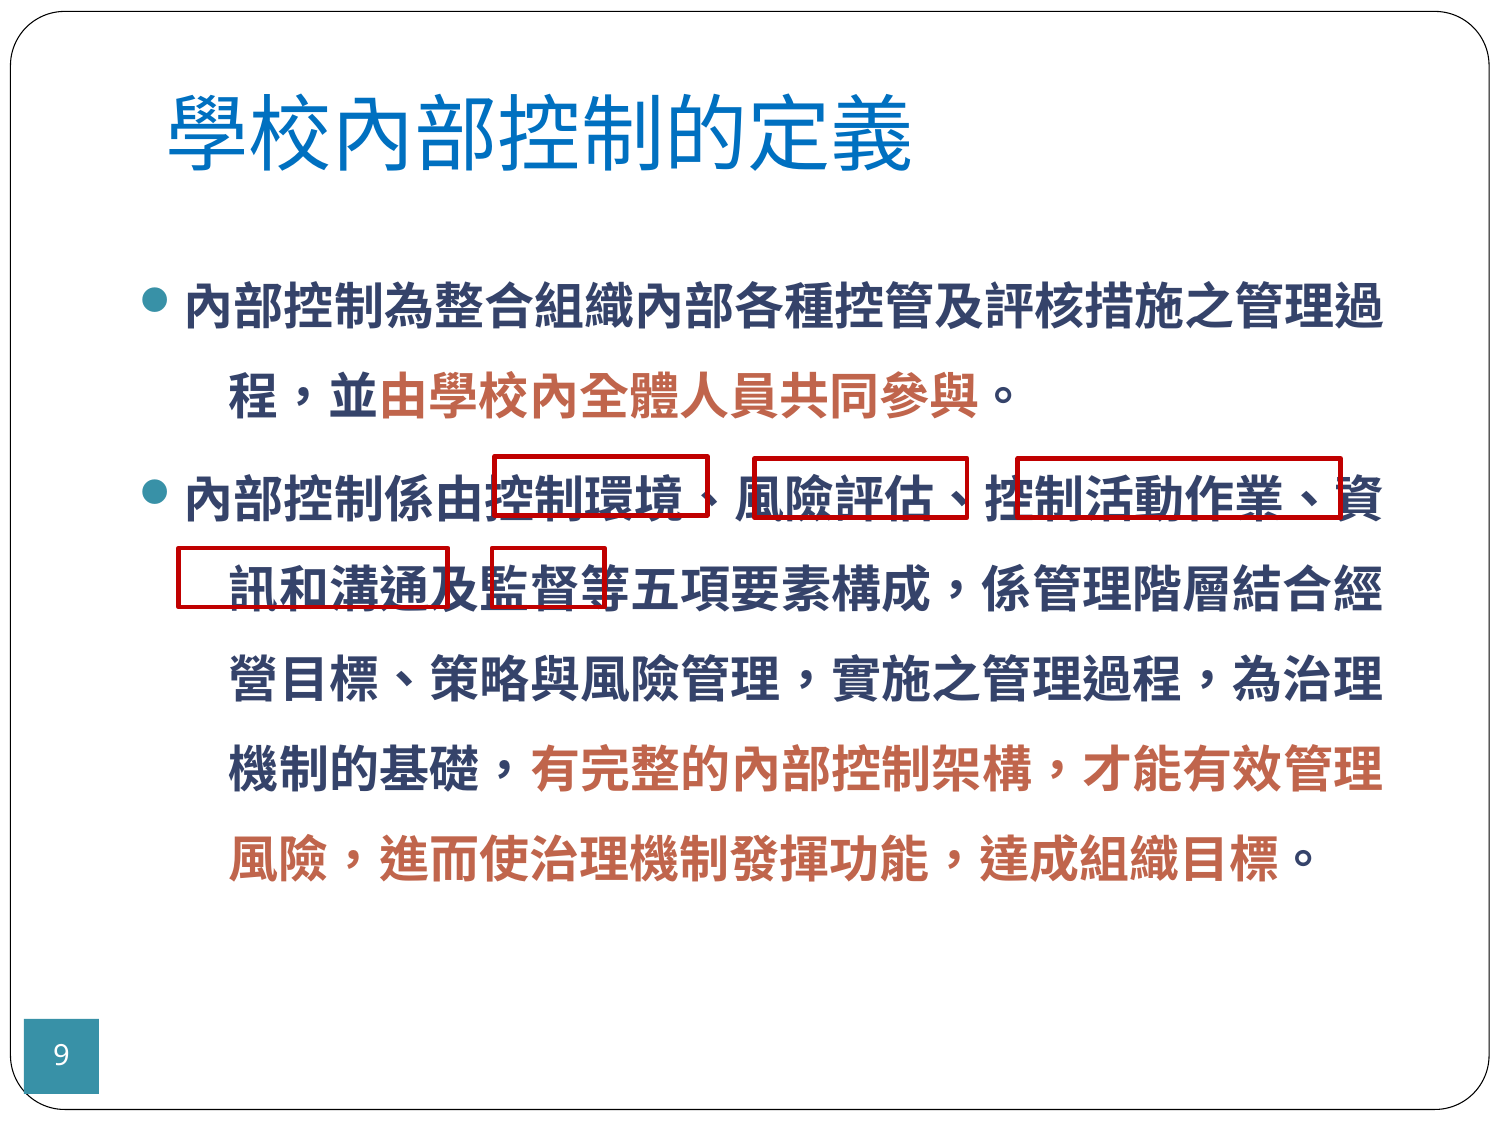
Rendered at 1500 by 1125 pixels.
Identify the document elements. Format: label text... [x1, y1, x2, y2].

title 學校內部控制的定義 [150, 45, 1426, 197]
list 內部控制為整合組織內部各種控管及評核措施之管理過程，並由學校內全體人員共同參與。 內部控制係由控制環境、風險評估、控制活動作業、資訊和溝通及監督等五項要素構成，係管理階層結合經營目標、策略與風險管理，實施之管理過程，為治理機制的基礎，有完整的內部控制架構，才能有效管理風險，進而使治理機制發揮功能，達成組織目標。 [123, 237, 1399, 988]
text_box 9 [23, 1018, 99, 1094]
